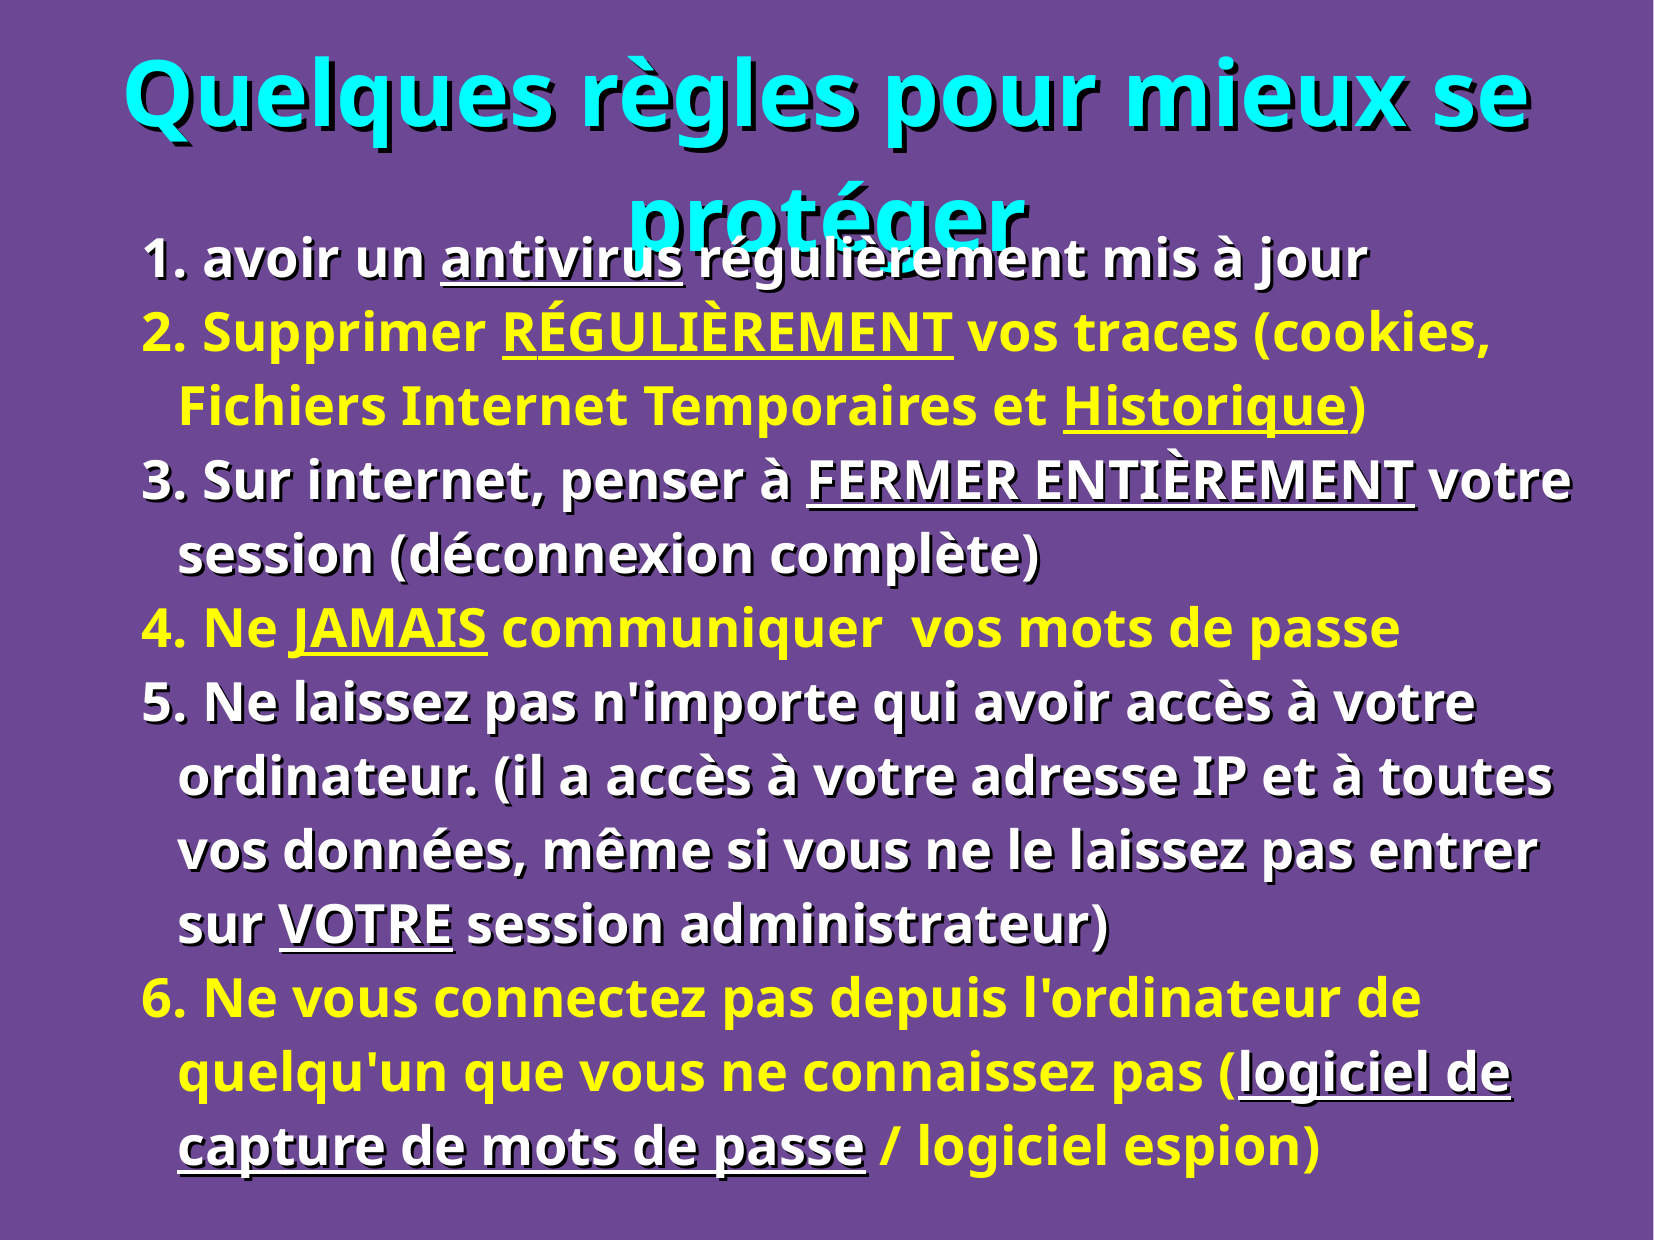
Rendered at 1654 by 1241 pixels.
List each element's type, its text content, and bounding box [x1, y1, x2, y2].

title Quelques règles pour mieux se protéger [82, 56, 1571, 250]
subtitle 1. avoir un antivirus régulièrement mis à jour 2. Supprimer RÉGULIÈREMENT vos traces (cookies, Fichiers Internet Temporaires et Historique) 3. Sur internet, penser à FERMER ENTIÈREMENT votre session (déconnexion complète) 4. Ne JAMAIS communiquer vos mots de passe 5. Ne laissez pas n'importe qui avoir accès à votre ordinateur. (il a accès à votre adresse IP et à toutes vos données, même si vous ne le laissez pas entrer sur VOTRE session administrateur) 6. Ne vous connectez pas depuis l'ordinateur de quelqu'un que vous ne connaissez pas (logiciel de capture de mots de passe / logiciel espion) [106, 261, 1595, 1214]
